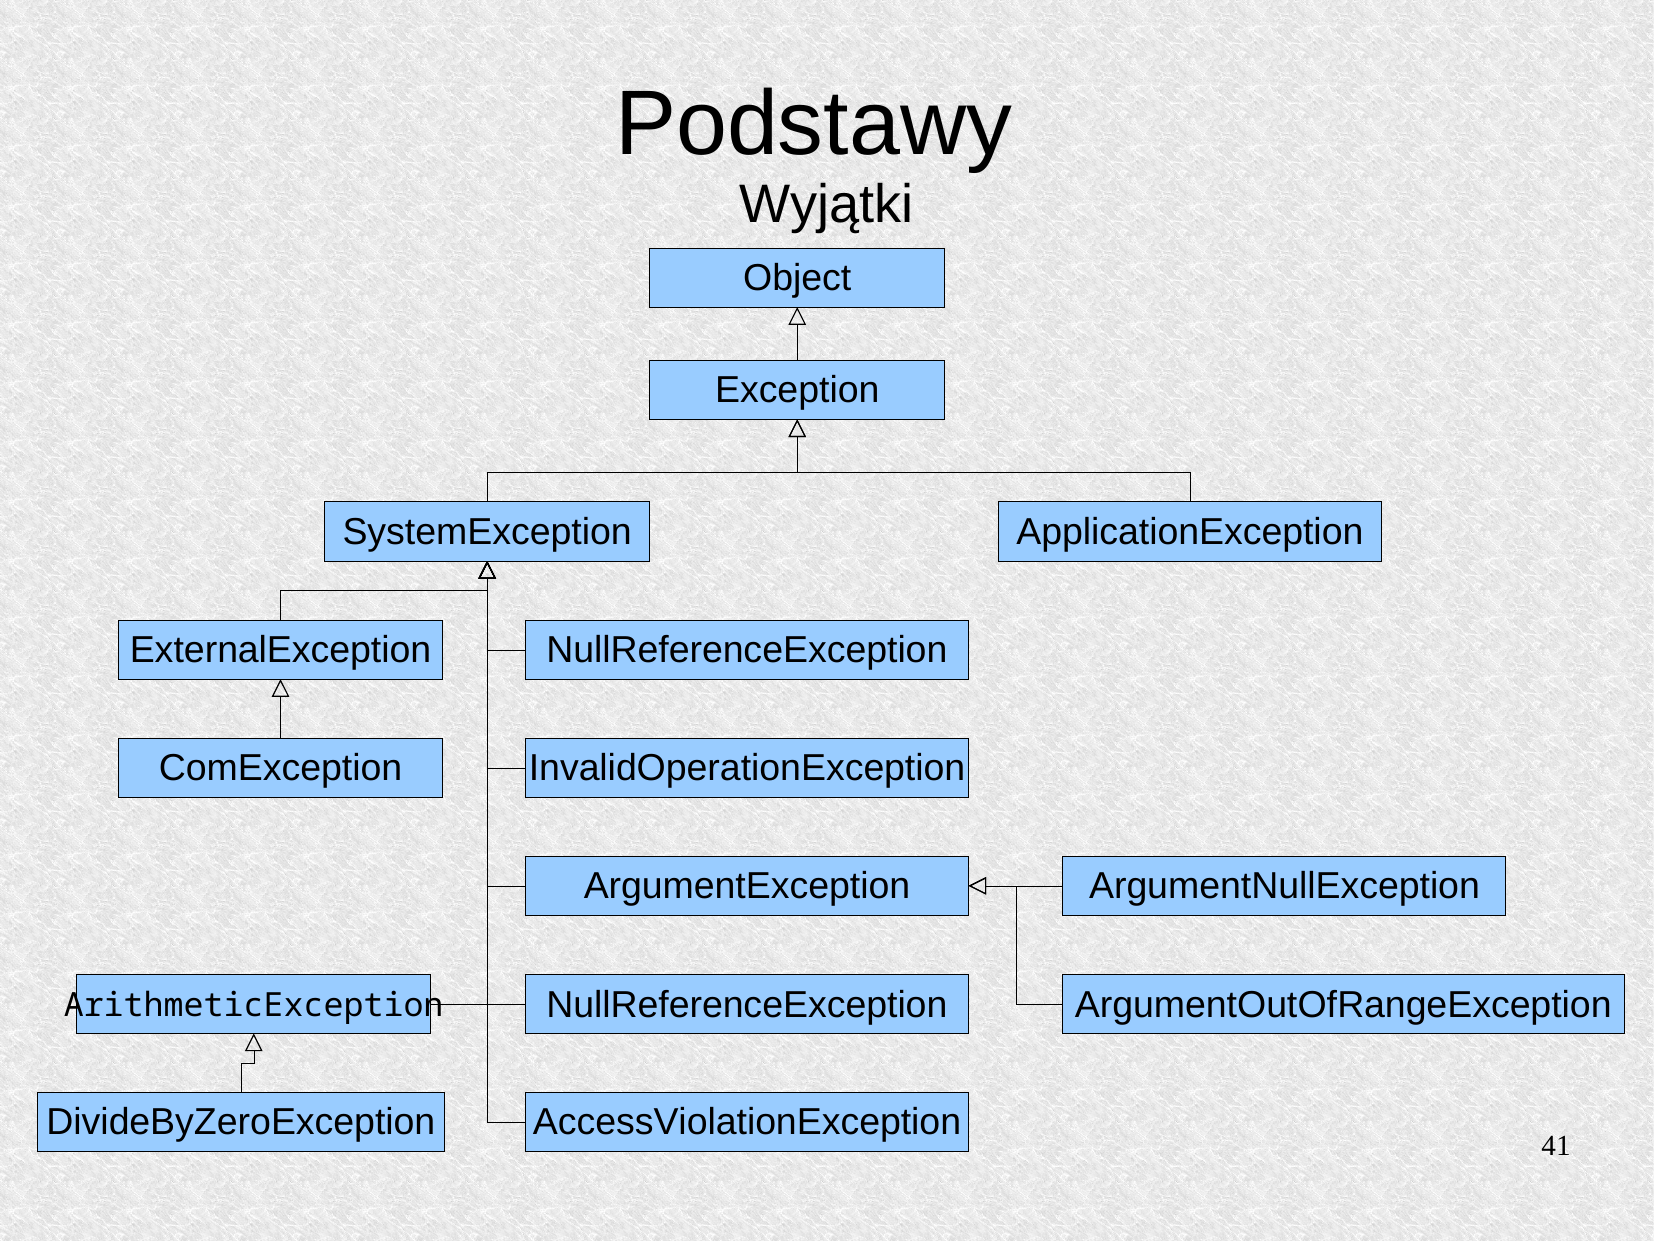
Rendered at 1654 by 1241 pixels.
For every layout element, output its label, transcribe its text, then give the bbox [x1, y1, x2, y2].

text_box ArithmeticException [76, 974, 431, 1034]
picture [0, 0, 1654, 1241]
text_box NullReferenceException [525, 620, 969, 680]
text_box ArgumentNullException [1062, 856, 1506, 916]
text_box SystemException [324, 501, 650, 562]
text_box InvalidOperationException [525, 738, 969, 798]
text_box Object [649, 248, 945, 308]
text_box AccessViolationException [525, 1092, 969, 1152]
text_box NullReferenceException [525, 974, 969, 1034]
text_box ArgumentOutOfRangeException [1062, 974, 1625, 1034]
text_box Exception [649, 360, 945, 420]
text_box ComException [118, 738, 443, 798]
text_box ArgumentException [525, 856, 969, 916]
text_box ApplicationException [998, 501, 1382, 562]
title Podstawy Wyjątki [82, 49, 1571, 257]
text_box DivideByZeroException [37, 1092, 445, 1152]
text_box ExternalException [118, 620, 443, 680]
